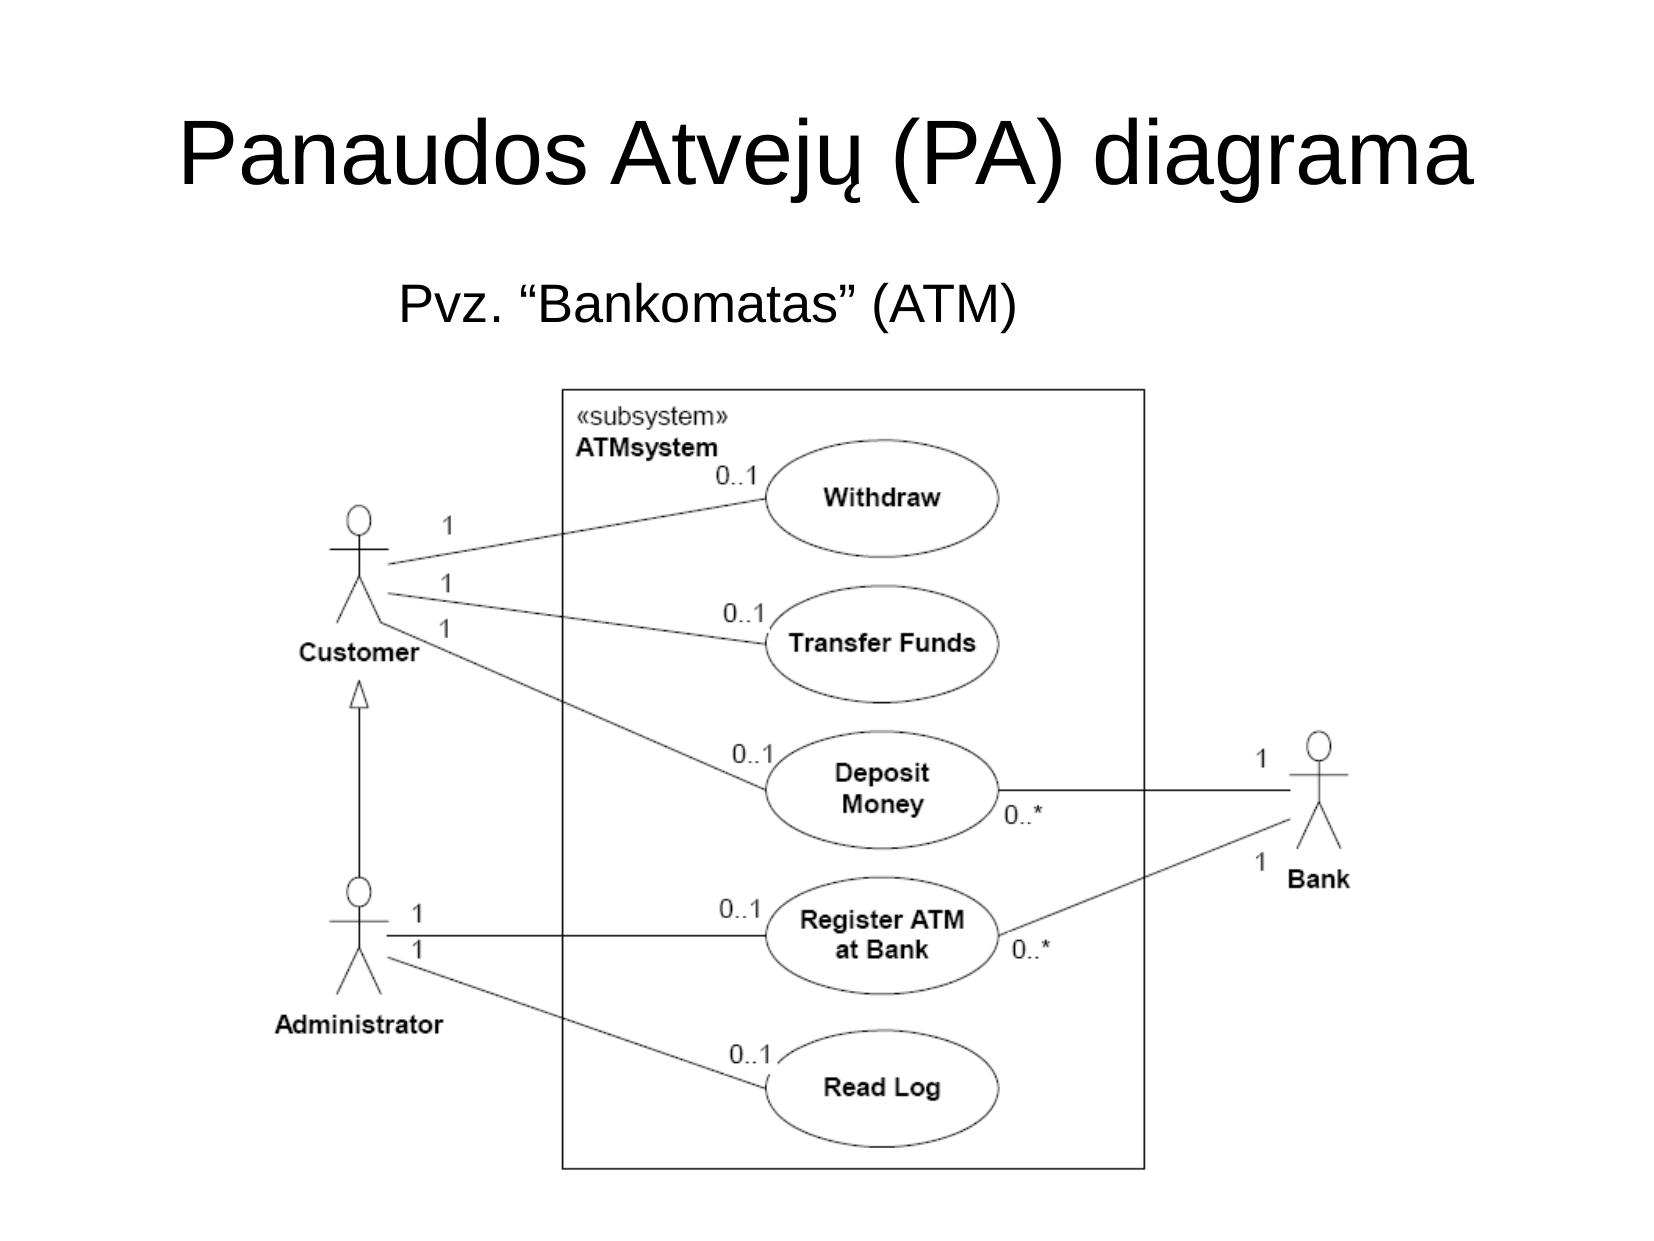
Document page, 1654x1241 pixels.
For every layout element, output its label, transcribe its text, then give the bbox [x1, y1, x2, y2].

text_box Pvz. “Bankomatas” (ATM) [383, 265, 1093, 342]
title Panaudos Atvejų (PA) diagrama [82, 49, 1571, 257]
picture [265, 383, 1369, 1184]
